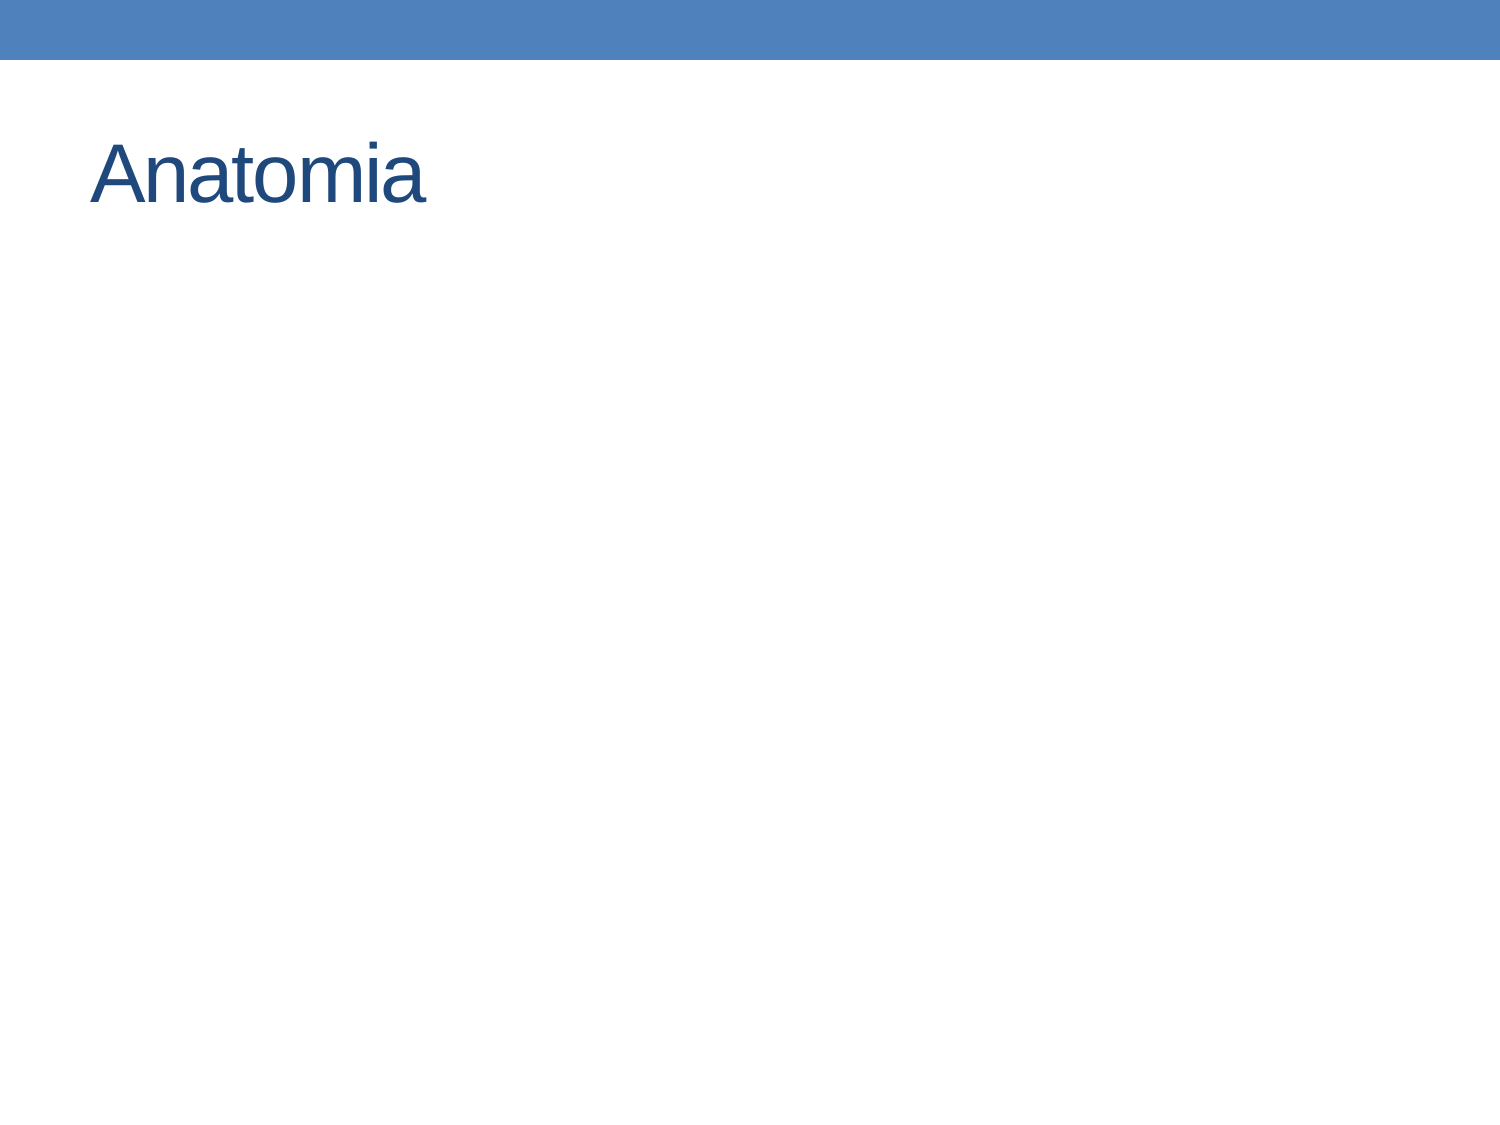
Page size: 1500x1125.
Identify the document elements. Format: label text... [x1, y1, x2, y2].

title Anatomia [75, 87, 1426, 251]
